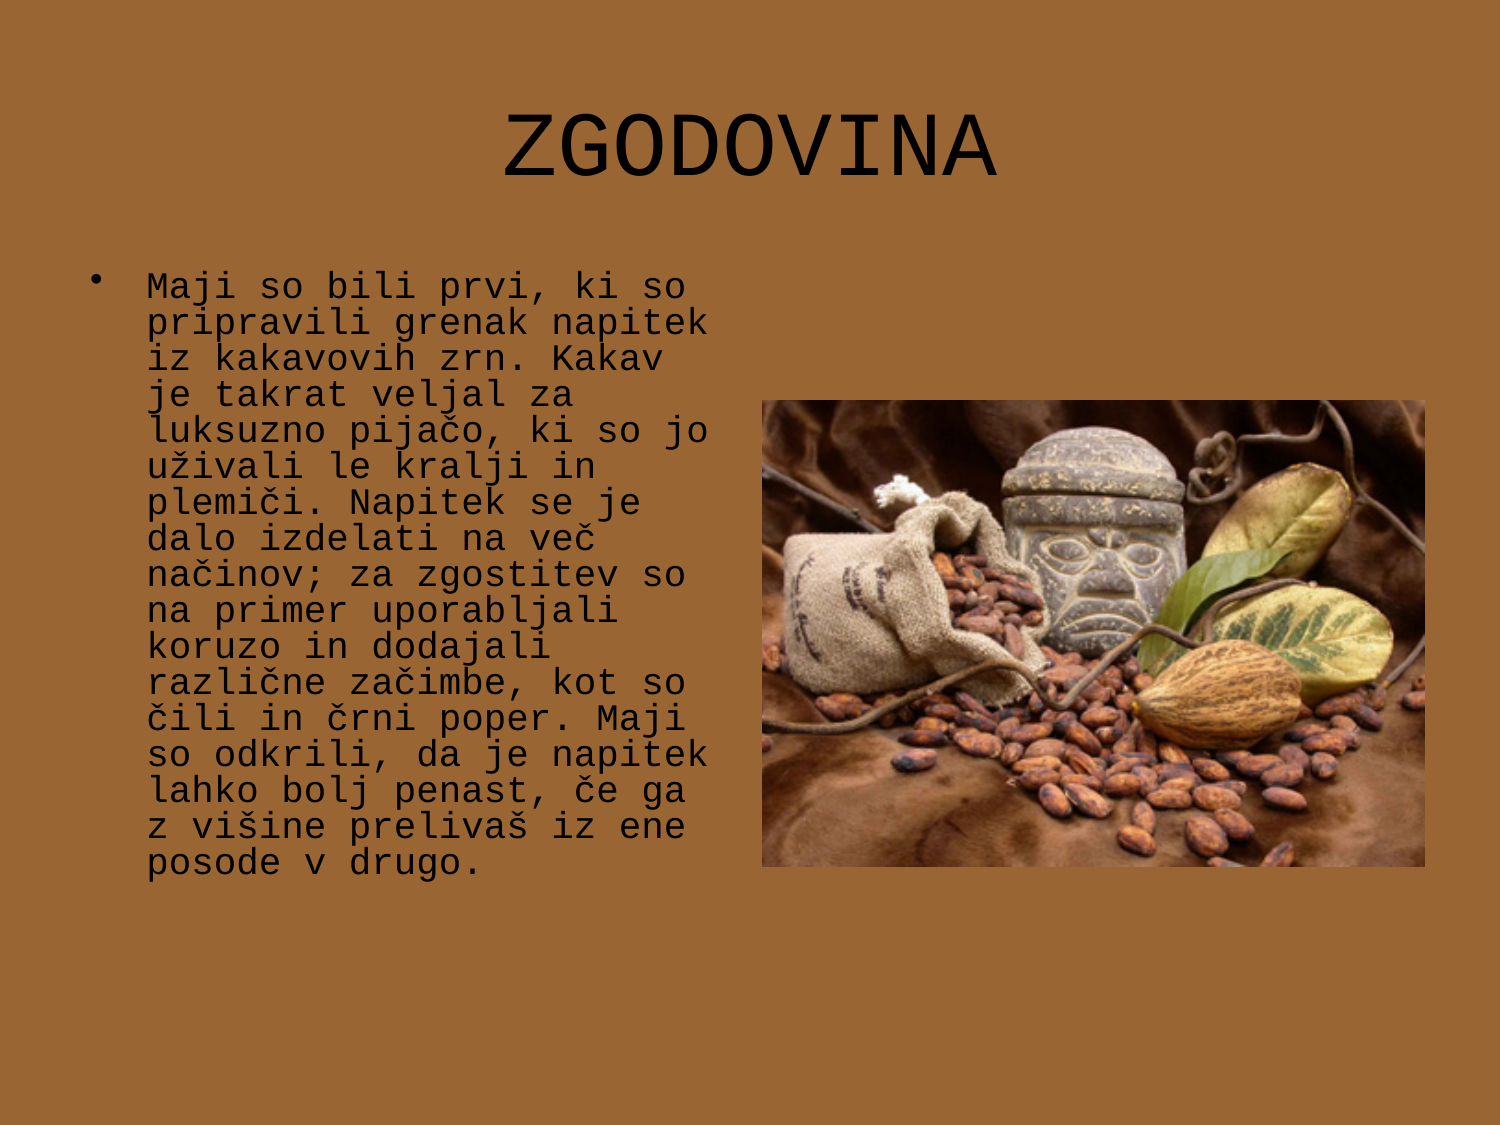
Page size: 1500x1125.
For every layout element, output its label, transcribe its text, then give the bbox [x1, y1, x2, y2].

picture [762, 400, 1425, 867]
title ZGODOVINA [75, 45, 1425, 233]
list Maji so bili prvi, ki so pripravili grenak napitek iz kakavovih zrn. Kakav je takrat veljal za luksuzno pijačo, ki so jo uživali le kralji in plemiči. Napitek se je dalo izdelati na več načinov; za zgostitev so na primer uporabljali koruzo in dodajali različne začimbe, kot so čili in črni poper. Maji so odkrili, da je napitek lahko bolj penast, če ga z višine prelivaš iz ene posode v drugo. [75, 262, 738, 1005]
